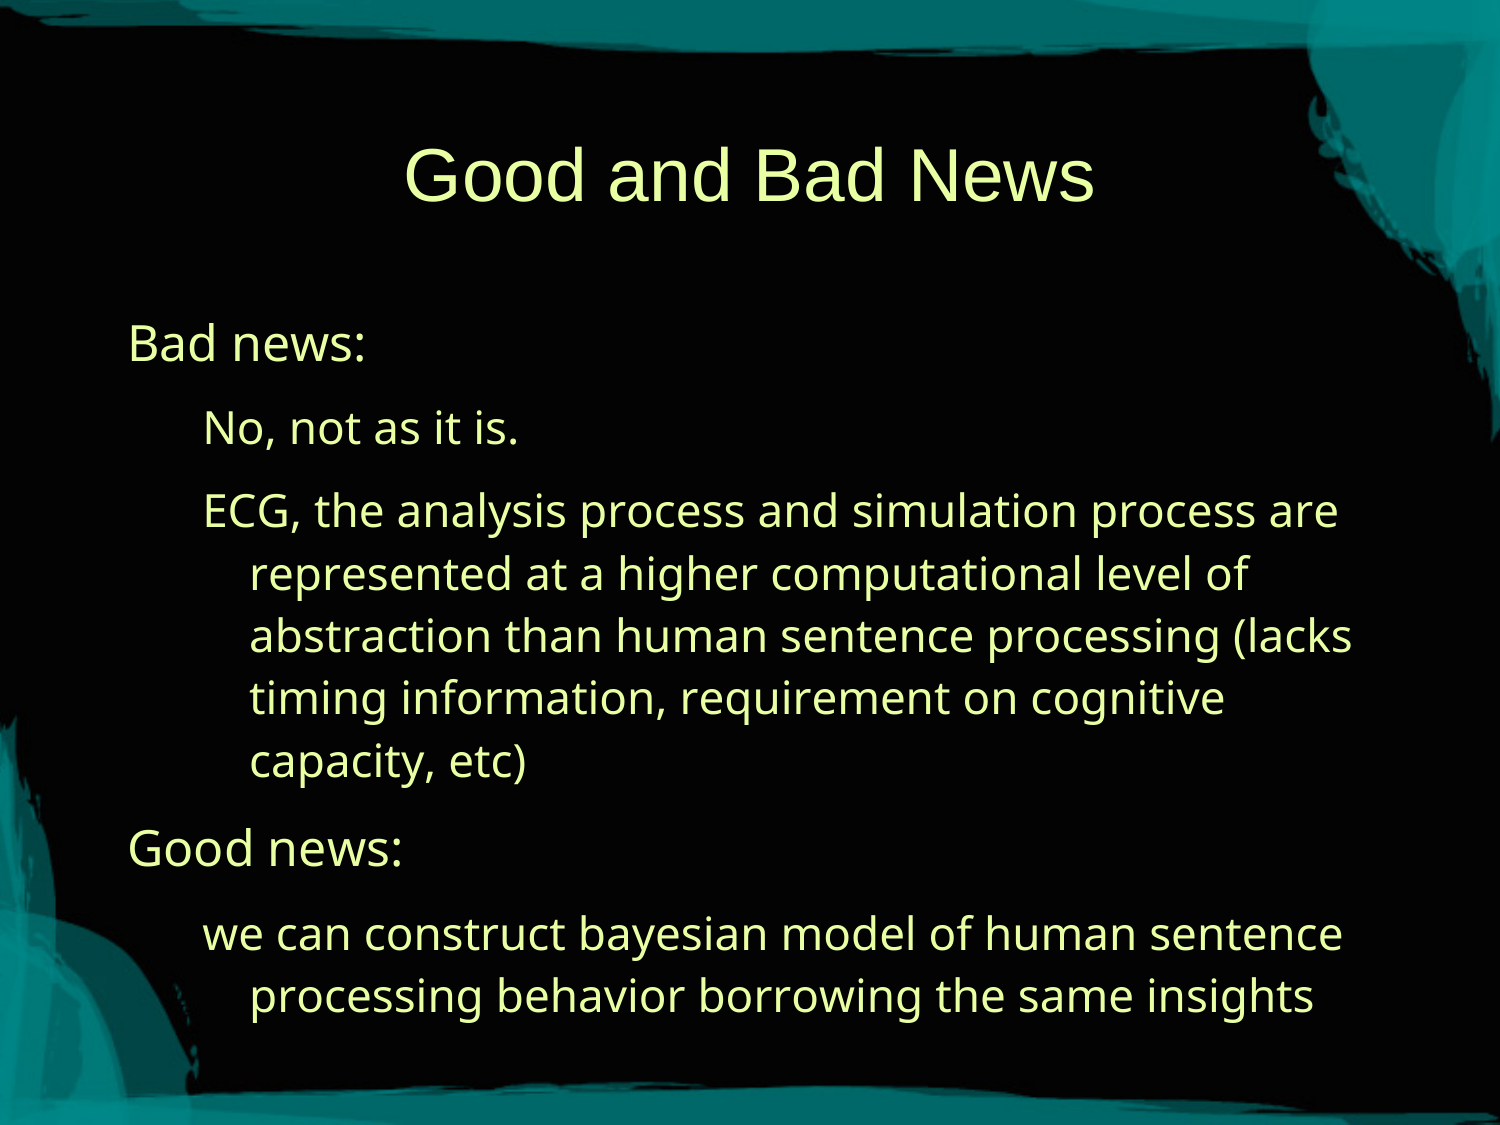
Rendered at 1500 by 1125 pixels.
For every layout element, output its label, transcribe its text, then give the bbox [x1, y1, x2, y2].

picture [0, 0, 1500, 1125]
list Bad news: No, not as it is. ECG, the analysis process and simulation process are represented at a higher computational level of abstraction than human sentence processing (lacks timing information, requirement on cognitive capacity, etc) Good news: we can construct bayesian model of human sentence processing behavior borrowing the same insights [112, 299, 1388, 1000]
title Good and Bad News [112, 87, 1388, 263]
